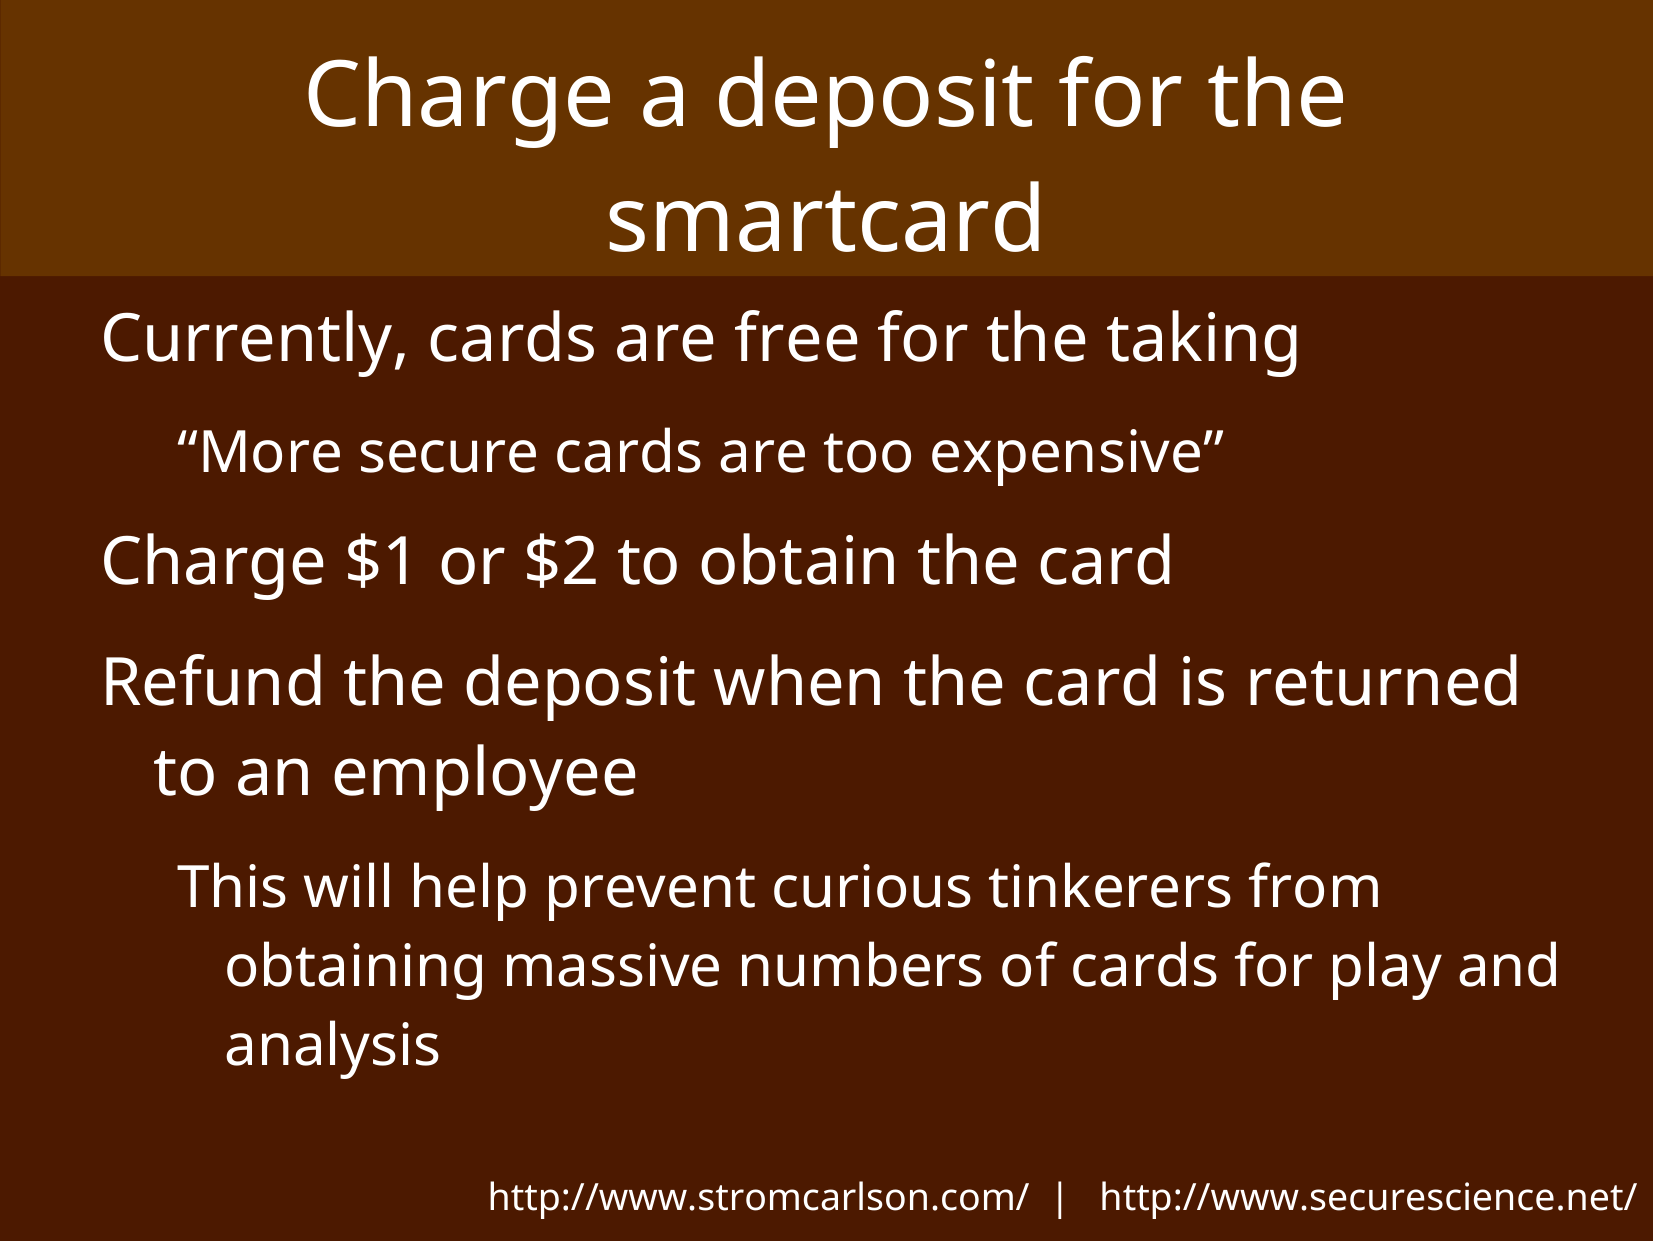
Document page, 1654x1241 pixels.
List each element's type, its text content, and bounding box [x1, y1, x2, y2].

title Charge a deposit for the smartcard [82, 49, 1571, 257]
list Currently, cards are free for the taking “More secure cards are too expensive” Charge $1 or $2 to obtain the card Refund the deposit when the card is returned to an employee This will help prevent curious tinkerers from obtaining massive numbers of cards for play and analysis [82, 290, 1571, 1109]
